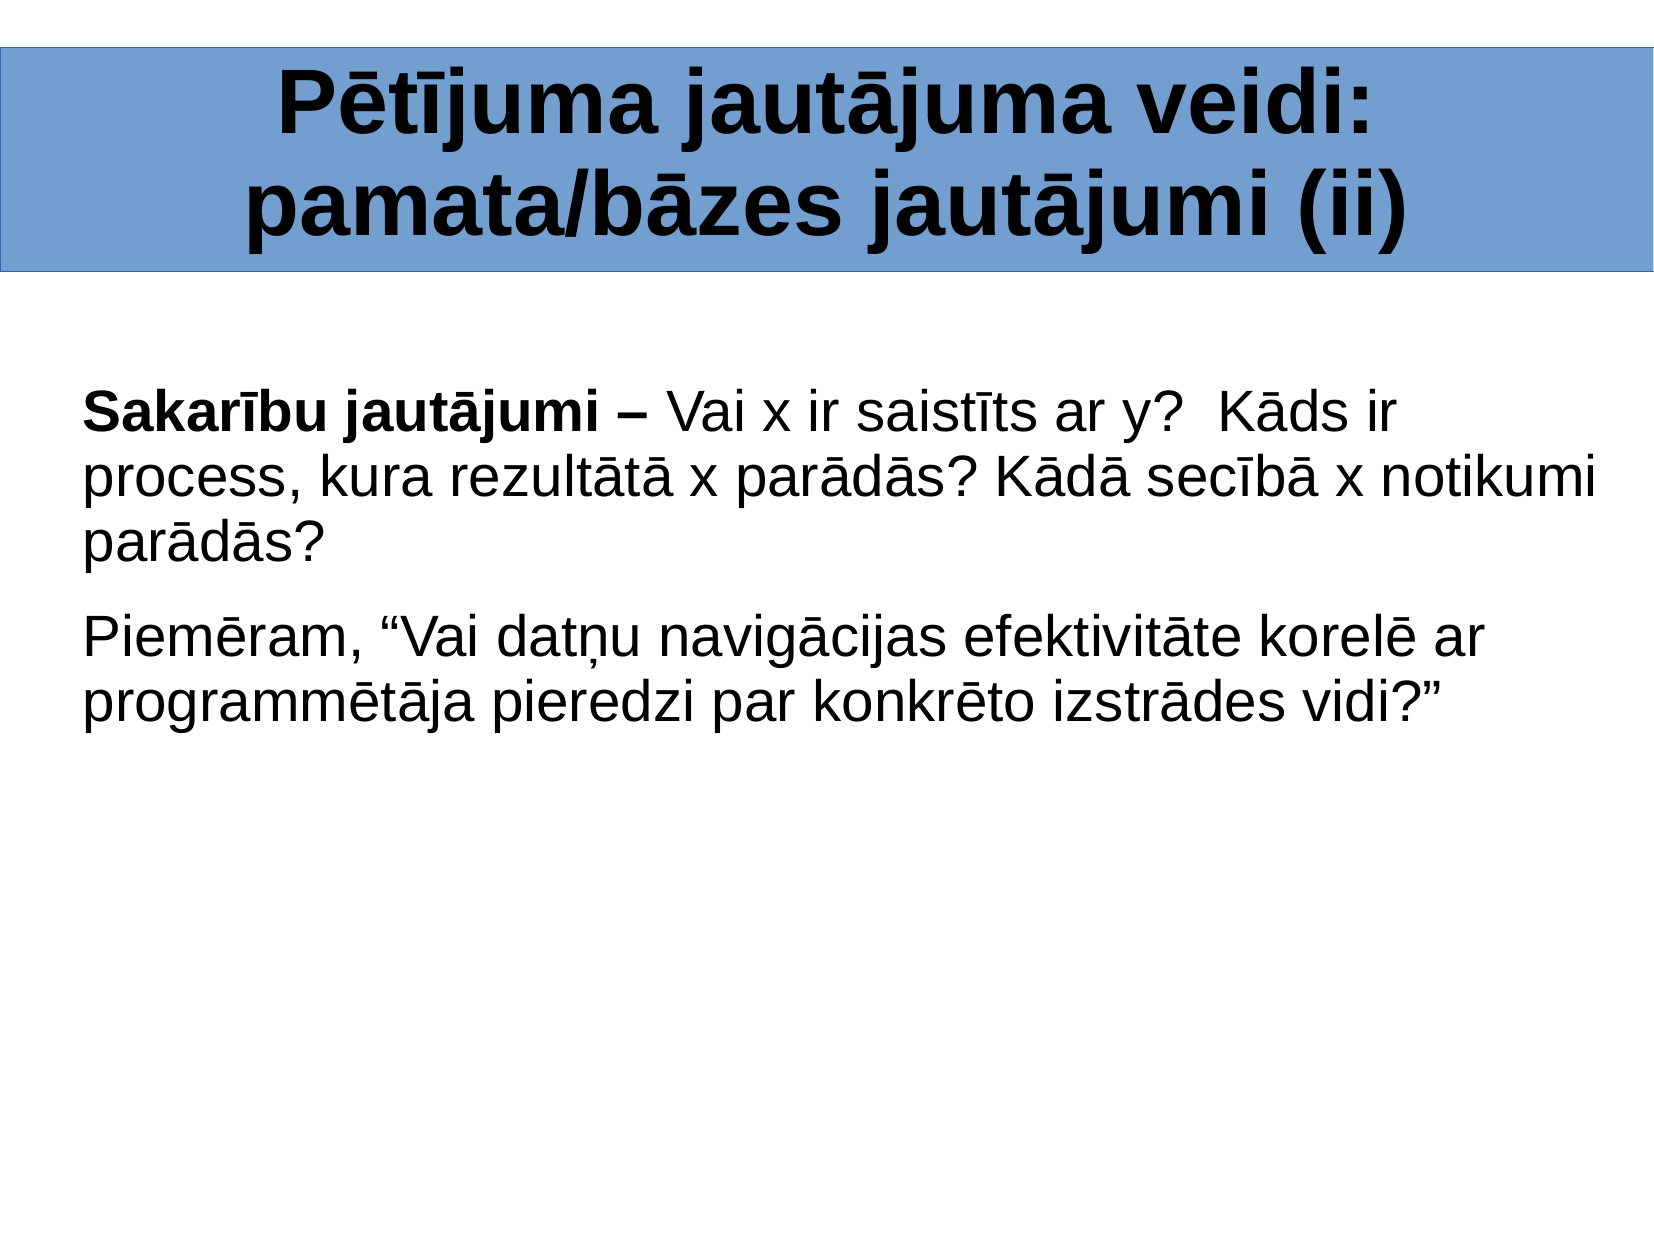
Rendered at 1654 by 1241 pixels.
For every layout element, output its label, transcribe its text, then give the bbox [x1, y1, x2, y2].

title Pētījuma jautājuma veidi: pamata/bāzes jautājumi (ii) [82, 49, 1571, 257]
list Sakarību jautājumi – Vai x ir saistīts ar y? Kāds ir process, kura rezultātā x parādās? Kādā secībā x notikumi parādās? Piemēram, “Vai datņu navigācijas efektivitāte korelē ar programmētāja pieredzi par konkrēto izstrādes vidi?” [82, 378, 1619, 1099]
text_box [0, 47, 1654, 272]
